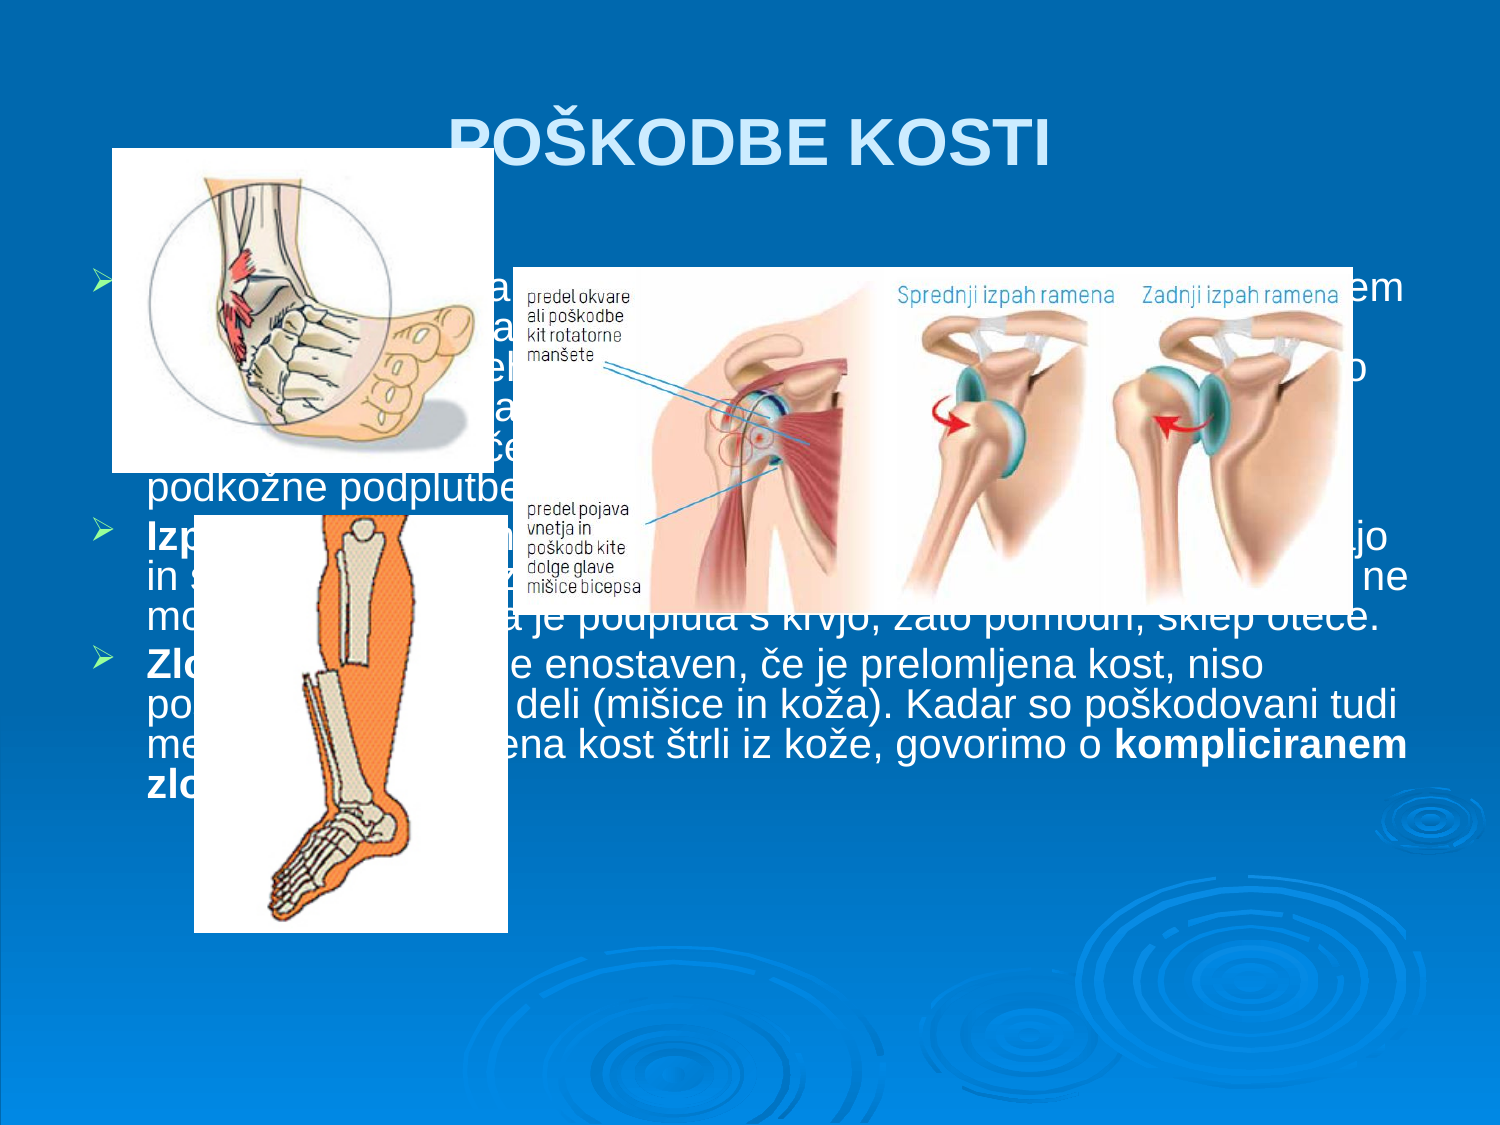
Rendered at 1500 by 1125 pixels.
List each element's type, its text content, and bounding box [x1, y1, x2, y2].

picture [112, 148, 494, 473]
picture [513, 267, 1353, 615]
picture [194, 515, 508, 933]
list Izvin – je poškodba sklepa pri katerem si sklepne vezi pri nerodnem padcu nategnemo ali natrgamo. Pri tem se sklepna glavica lahko odmakne, ob prenehanju delovanja zunanje sile se vrne v sklepno jamico. Pri izvinu nastanejo hude bolečine, gibanje v izvinjenem sklepu je še mogoče. Sklep navadno oteče, včasih se pojavijo podkožne podplutbe, ker se izlije kri. Izpah – se zaradi močnega udarca ali padca sklepne vezi pretrgajo in sklepna glavica iz koči iz jamice. Zaradi nastalih bolečin sklepa ne moremo gibati, koža je podpluta s krvjo, zato pomodri, sklep oteče. Zlom kosti – zlom je enostaven, če je prelomljena kost, niso poškodovani mehki deli (mišice in koža). Kadar so poškodovani tudi mehki deli in zlomljena kost štrli iz kože, govorimo o kompliciranem zlomu. [75, 262, 1425, 1005]
title POŠKODBE KOSTI [75, 45, 1425, 233]
